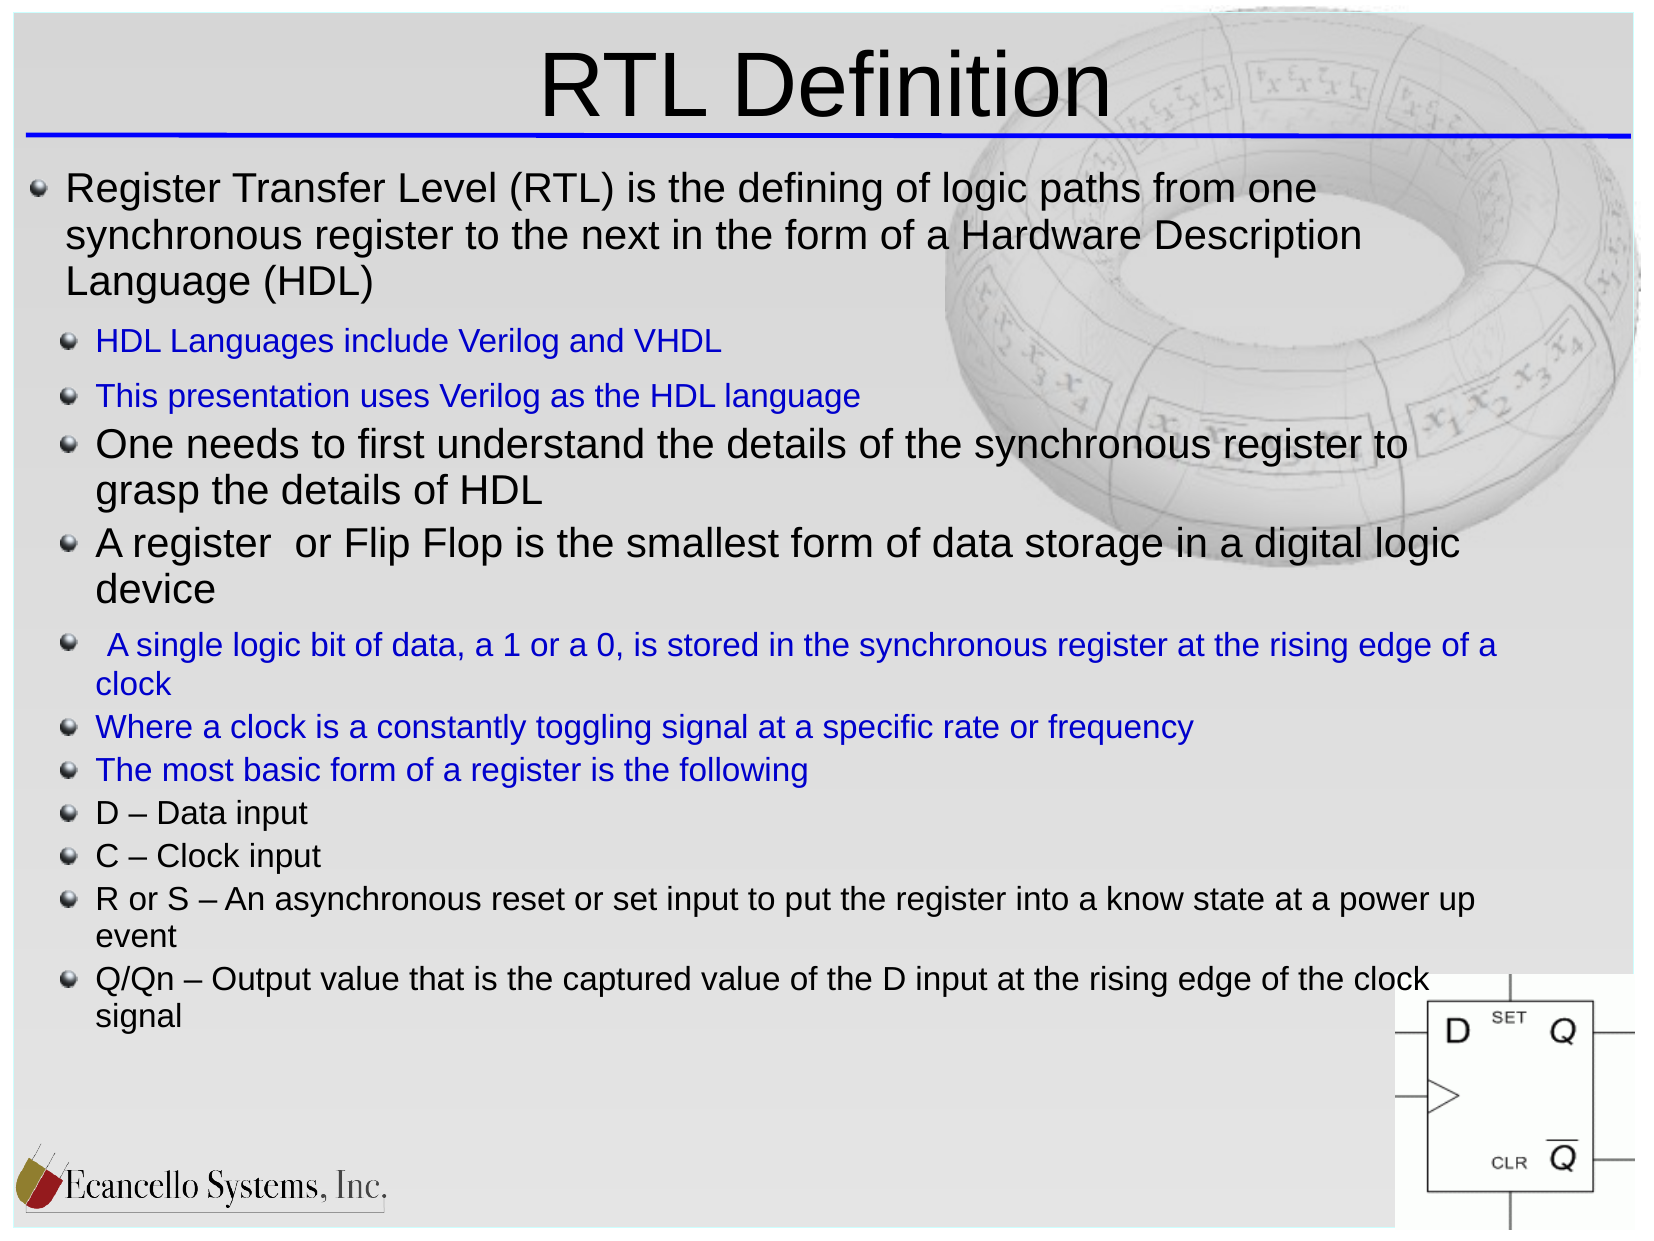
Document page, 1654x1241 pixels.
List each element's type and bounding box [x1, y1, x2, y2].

picture [15, 1143, 389, 1213]
picture [1395, 974, 1635, 1230]
picture [945, 5, 1641, 570]
